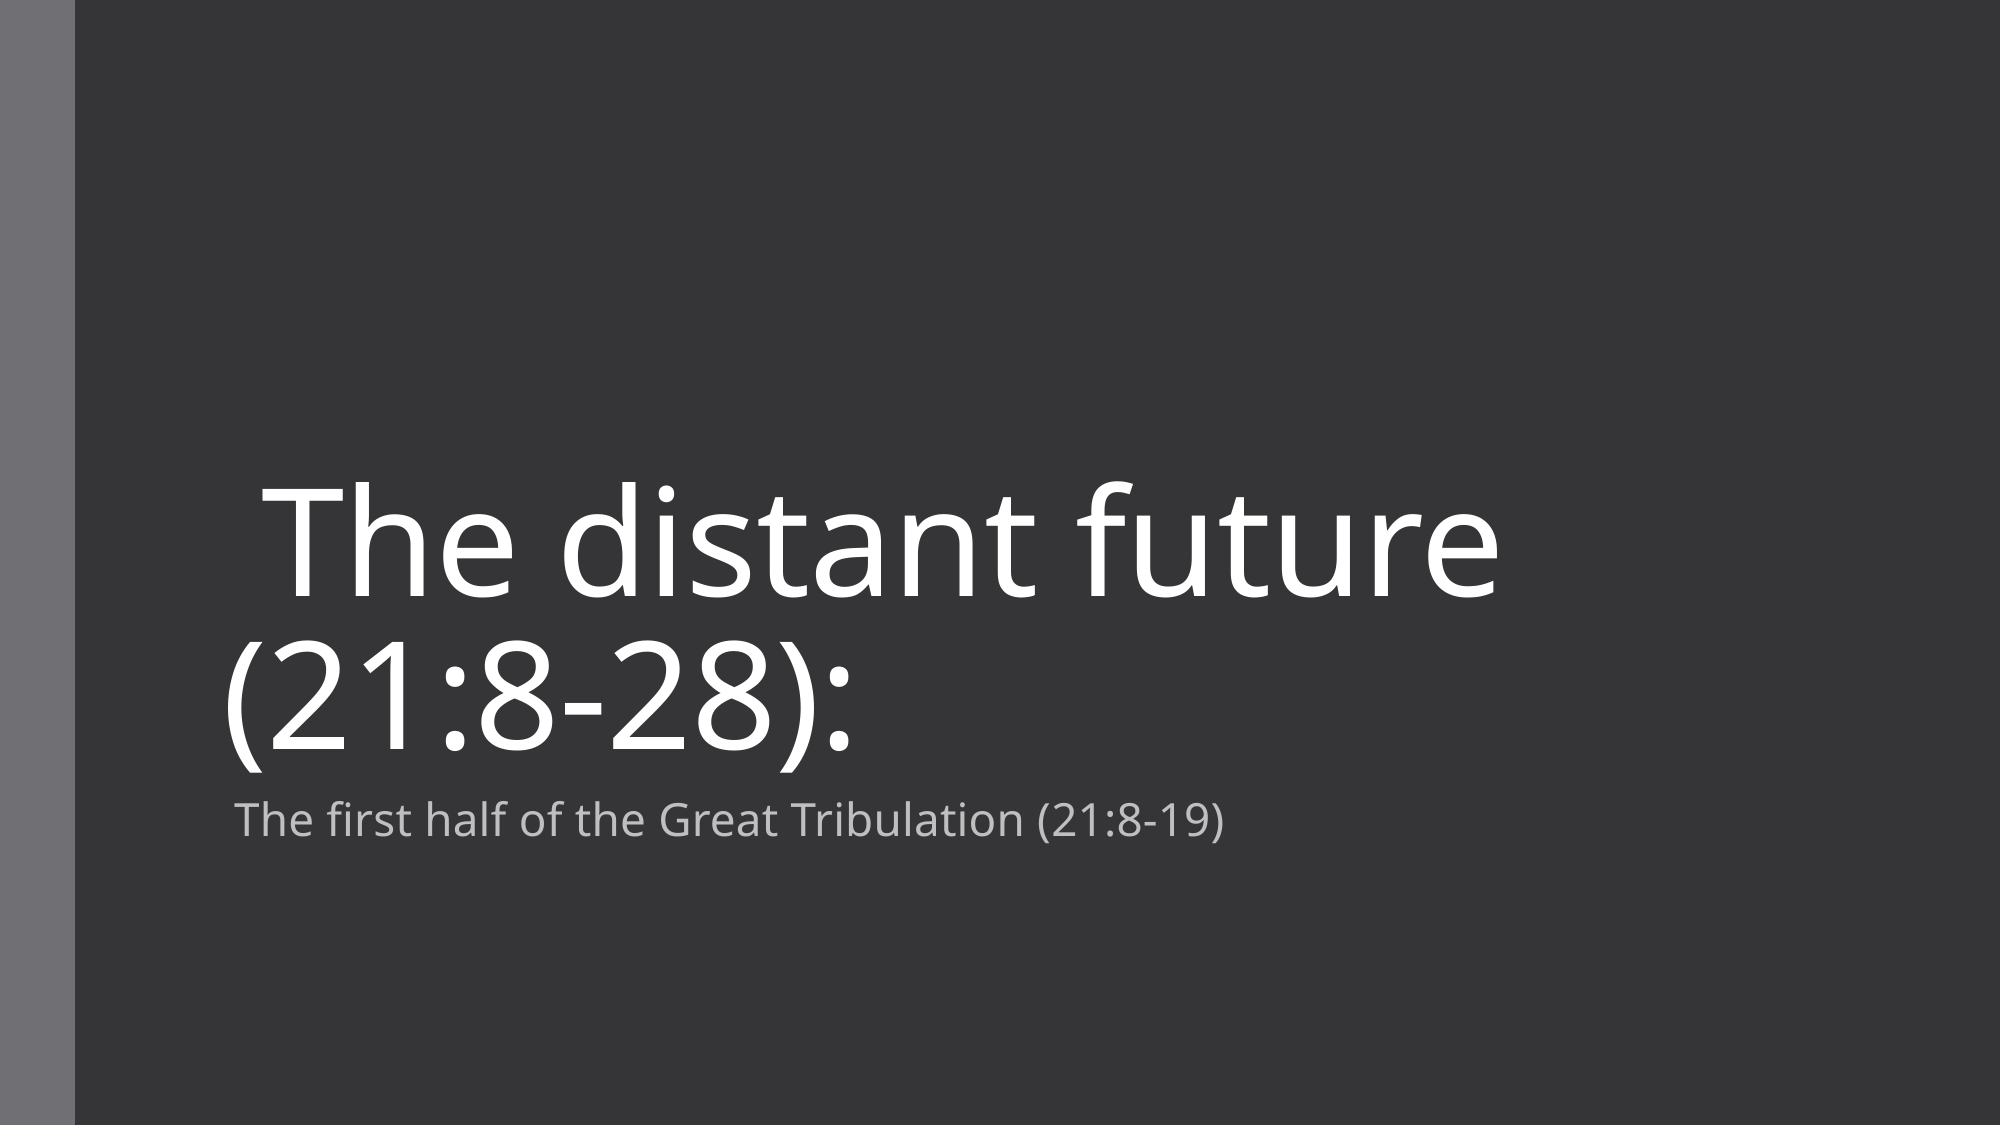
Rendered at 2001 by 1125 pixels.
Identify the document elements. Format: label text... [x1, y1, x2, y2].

subtitle The first half of the Great Tribulation (21:8-19) [206, 787, 1752, 1066]
title The distant future (21:8-28): [206, 124, 1752, 787]
